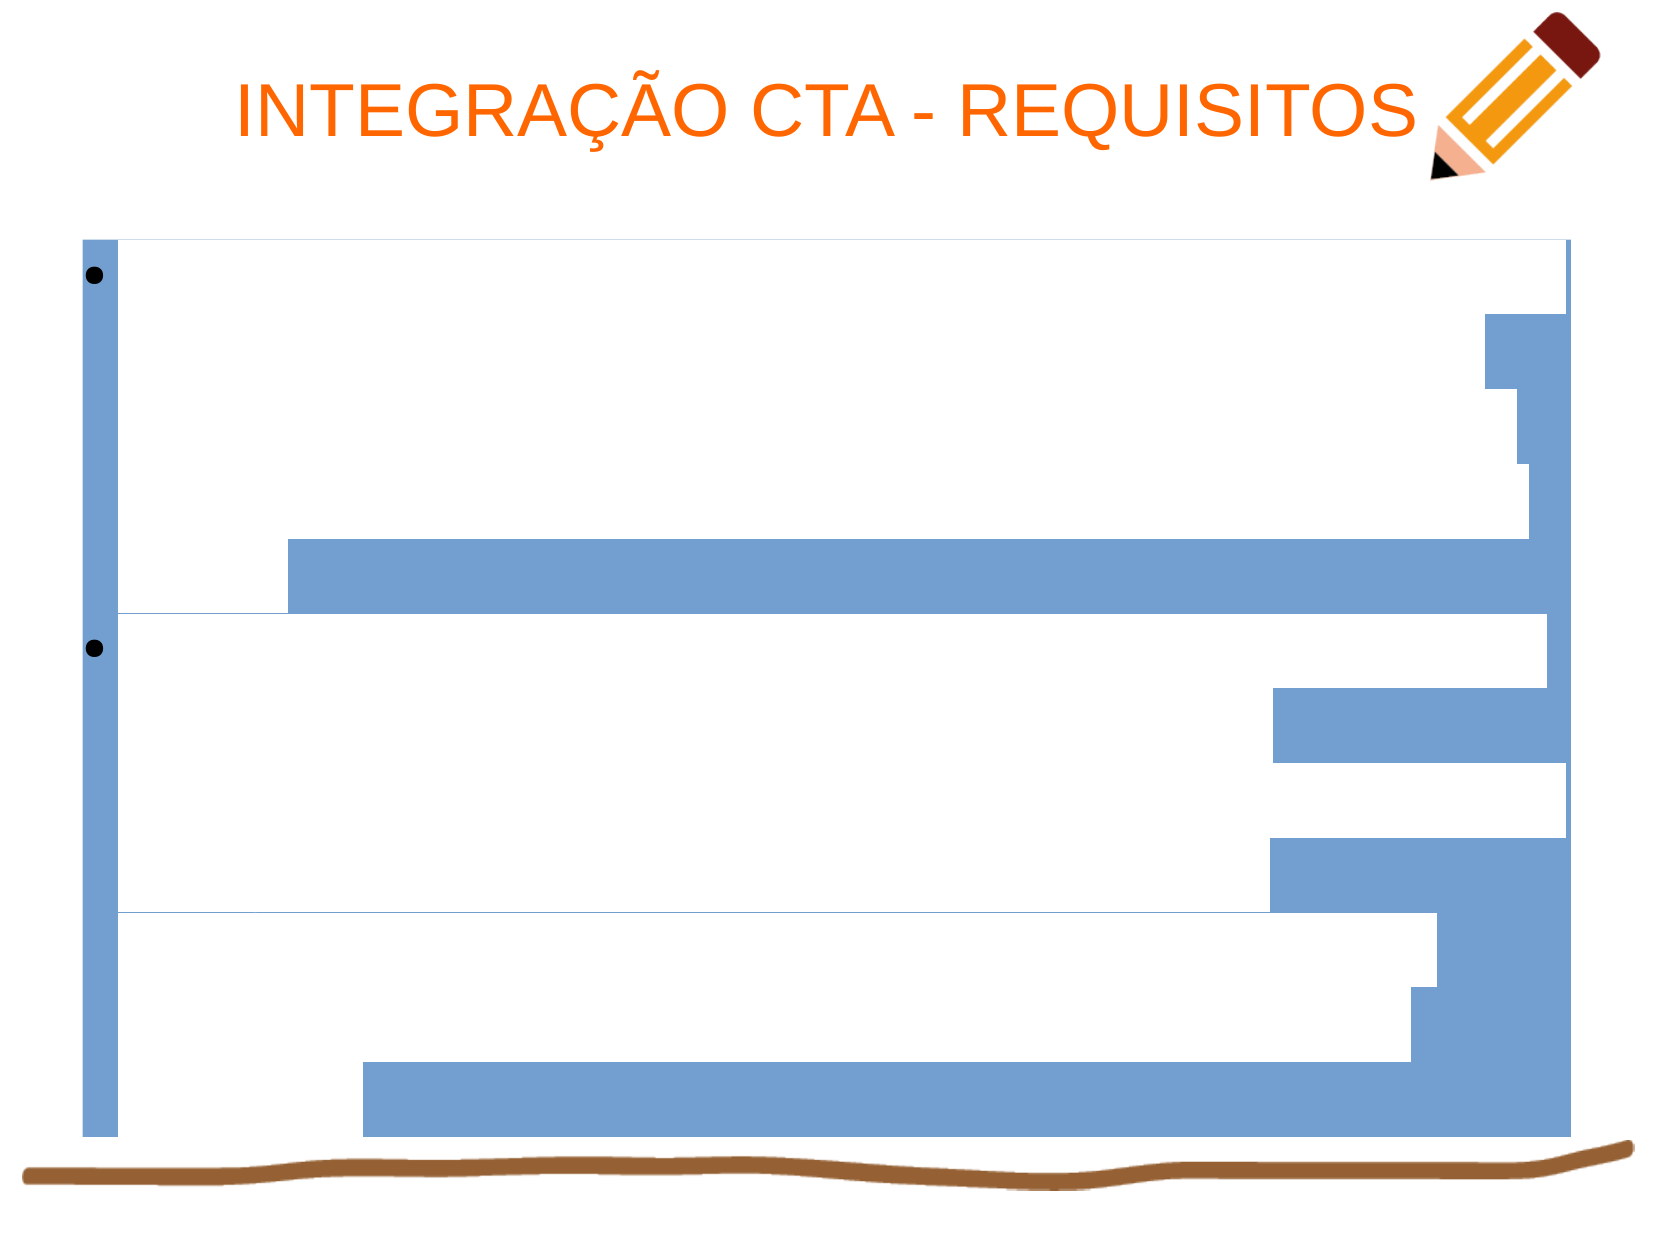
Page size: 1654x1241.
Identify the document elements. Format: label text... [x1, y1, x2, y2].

text_box Em cada cruzamento, um número de veículos poderá virar. Este número está relacionado com o atributos PercentageOfTurns de cada sinal de trânsito, onde pode variar de 5% até 35%. Cada quadra possui sensores de veículo que monitoram a quantidade de veículos presentes. Quando o limite de 60% ou 100% é atingido, estes sensores notificam o controlador que então pode vir a mudar o estado dos semáforos afim de otimizar o tráfego. [82, 239, 1571, 1131]
picture [1430, 12, 1601, 181]
picture [22, 1140, 1635, 1191]
title INTEGRAÇÃO CTA - REQUISITOS [82, 49, 1571, 172]
